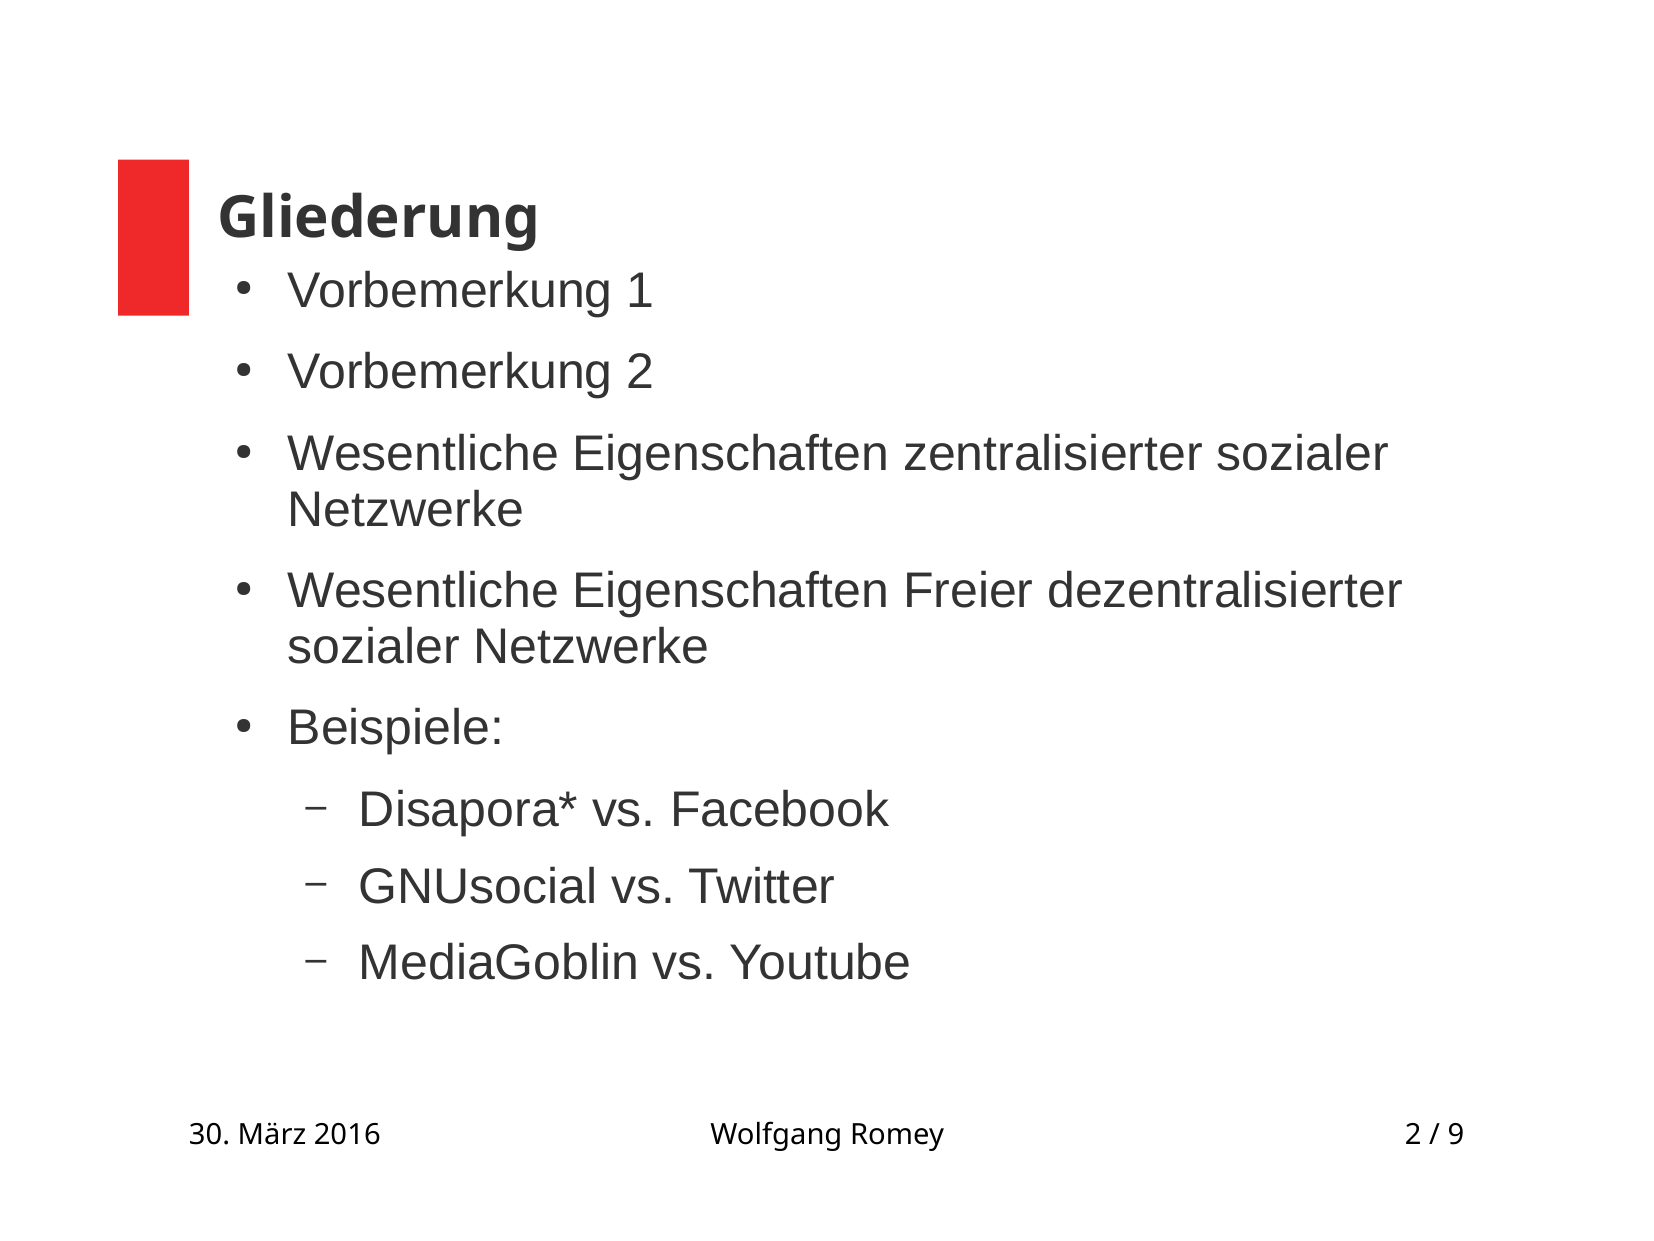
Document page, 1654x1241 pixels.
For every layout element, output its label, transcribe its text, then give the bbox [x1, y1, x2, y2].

title Gliederung [217, 165, 1463, 265]
list Vorbemerkung 1 Vorbemerkung 2 Wesentliche Eigenschaften zentralisierter sozialer Netzwerke Wesentliche Eigenschaften Freier dezentralisierter sozialer Netzwerke Beispiele: Disapora* vs. Facebook GNUsocial vs. Twitter MediaGoblin vs. Youtube [217, 261, 1432, 1004]
